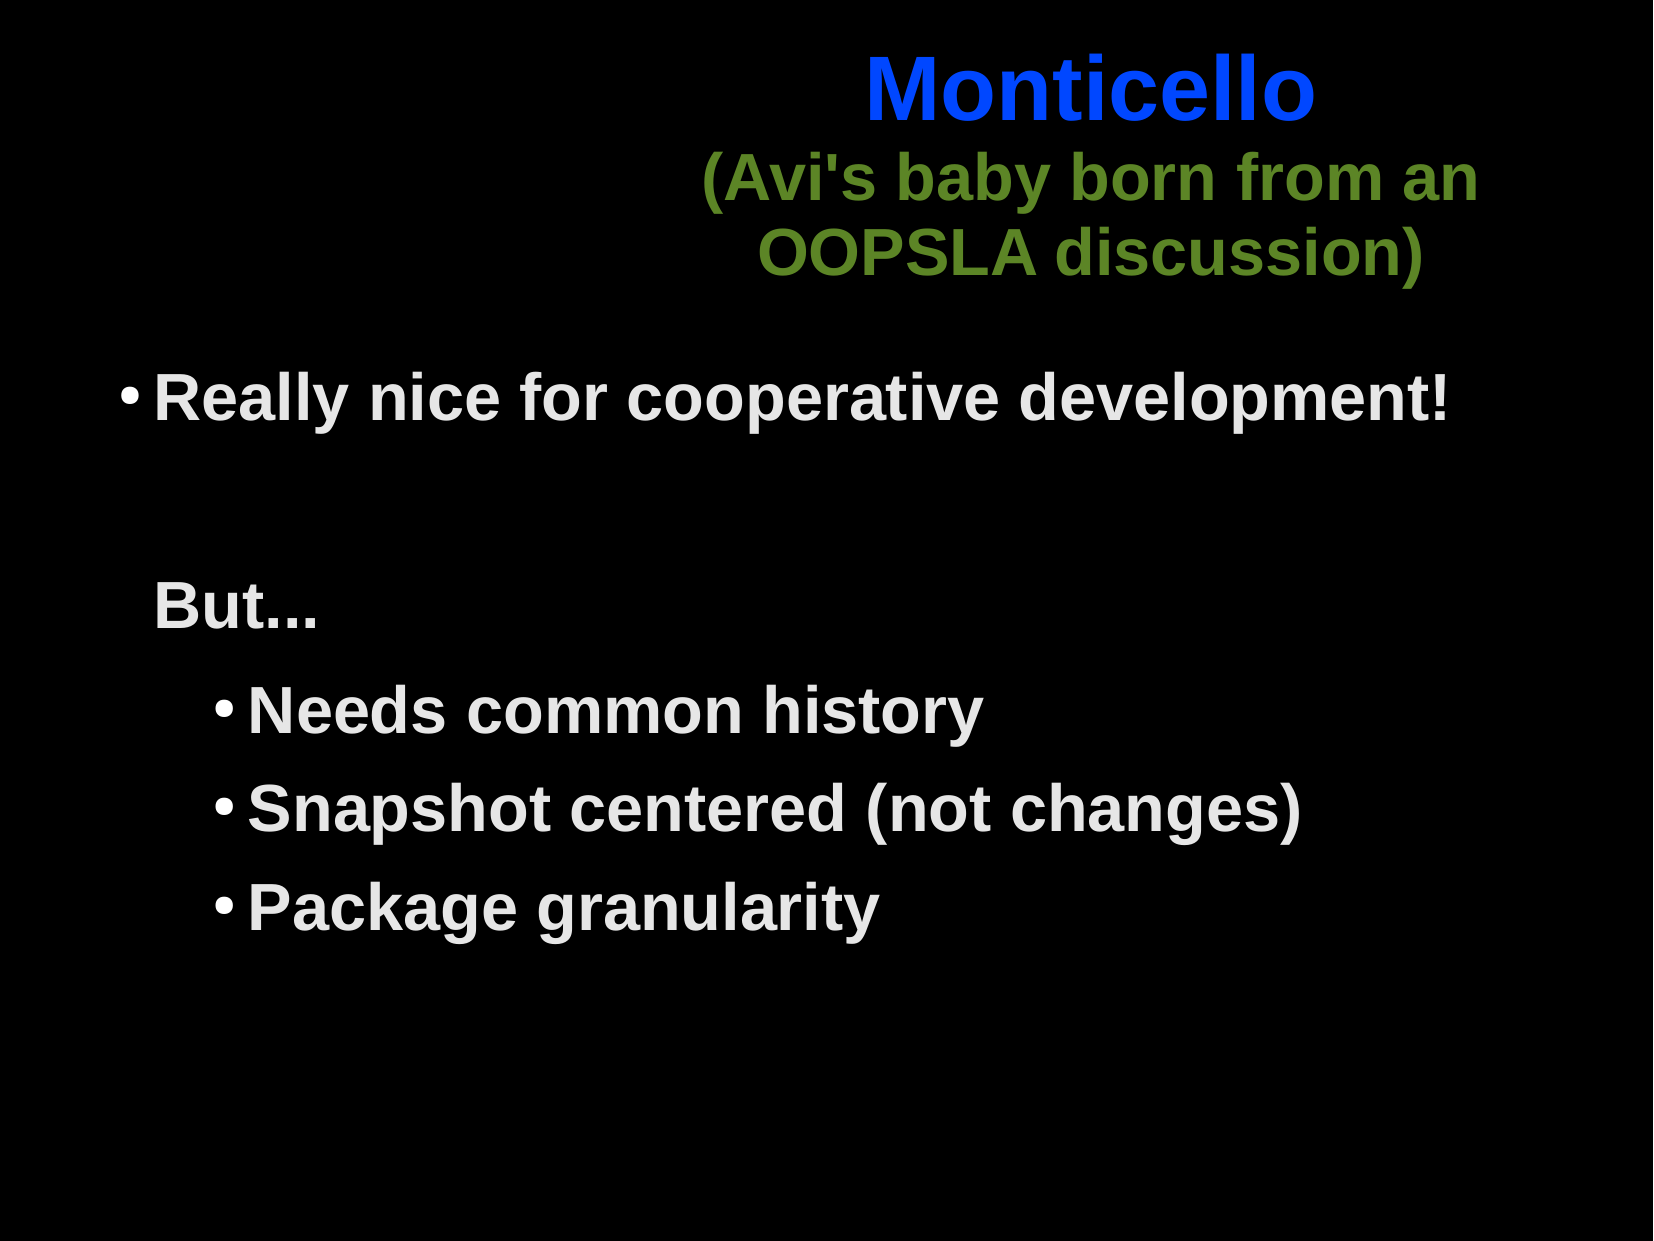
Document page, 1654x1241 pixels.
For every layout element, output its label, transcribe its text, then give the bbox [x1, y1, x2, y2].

title Monticello (Avi's baby born from an OOPSLA discussion) [607, 18, 1576, 309]
list Really nice for cooperative development! But... Needs common history Snapshot centered (not changes) Package granularity [82, 360, 1571, 1109]
